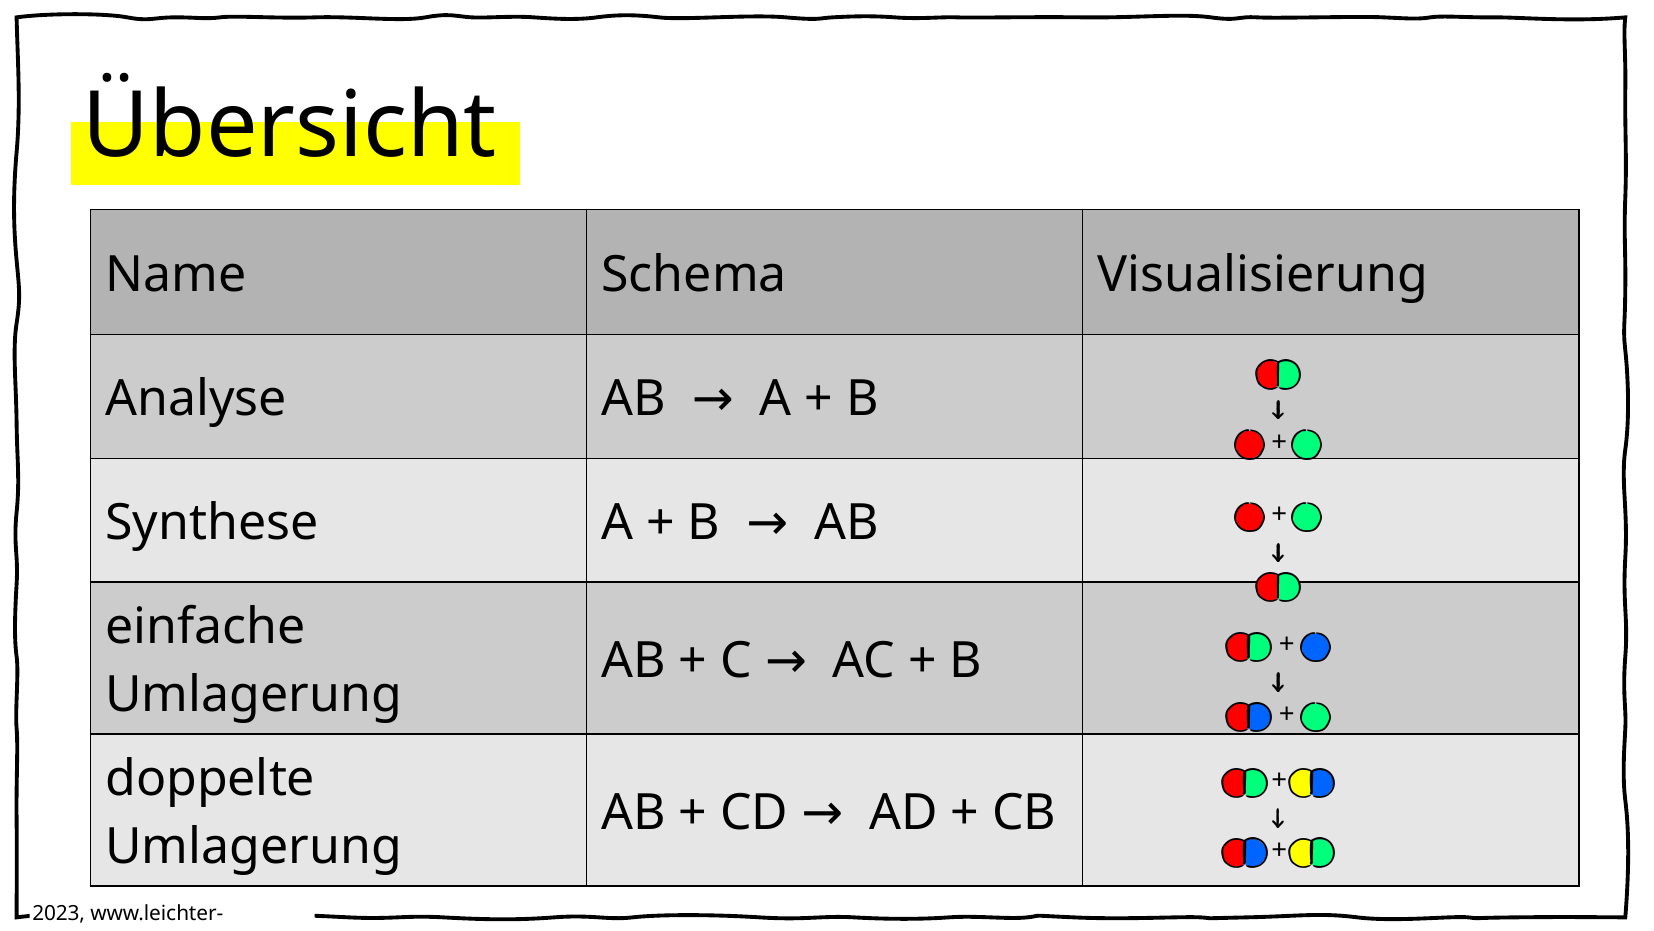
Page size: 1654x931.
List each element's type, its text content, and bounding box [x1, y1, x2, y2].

table_cell AB → A + B [587, 335, 1082, 458]
table_cell Analyse [91, 335, 586, 458]
table_cell [1083, 459, 1578, 581]
table_cell [1083, 583, 1578, 733]
table_cell [1083, 735, 1578, 885]
table_cell A + B → AB [587, 459, 1082, 581]
table_cell Synthese [91, 459, 586, 581]
table_cell einfache Umlagerung [91, 583, 586, 733]
picture [1225, 631, 1331, 733]
table_cell AB + CD → AD + CB [587, 735, 1082, 885]
table_cell [1083, 335, 1578, 458]
table_header Name [91, 210, 586, 334]
picture [1234, 501, 1322, 603]
table_header Visualisierung [1083, 210, 1578, 334]
picture [1221, 767, 1335, 869]
table_cell AB + C → AC + B [587, 583, 1082, 733]
table_cell doppelte Umlagerung [91, 735, 586, 885]
table_header Schema [587, 210, 1082, 334]
title Übersicht [82, 42, 1571, 199]
picture [1234, 359, 1322, 460]
